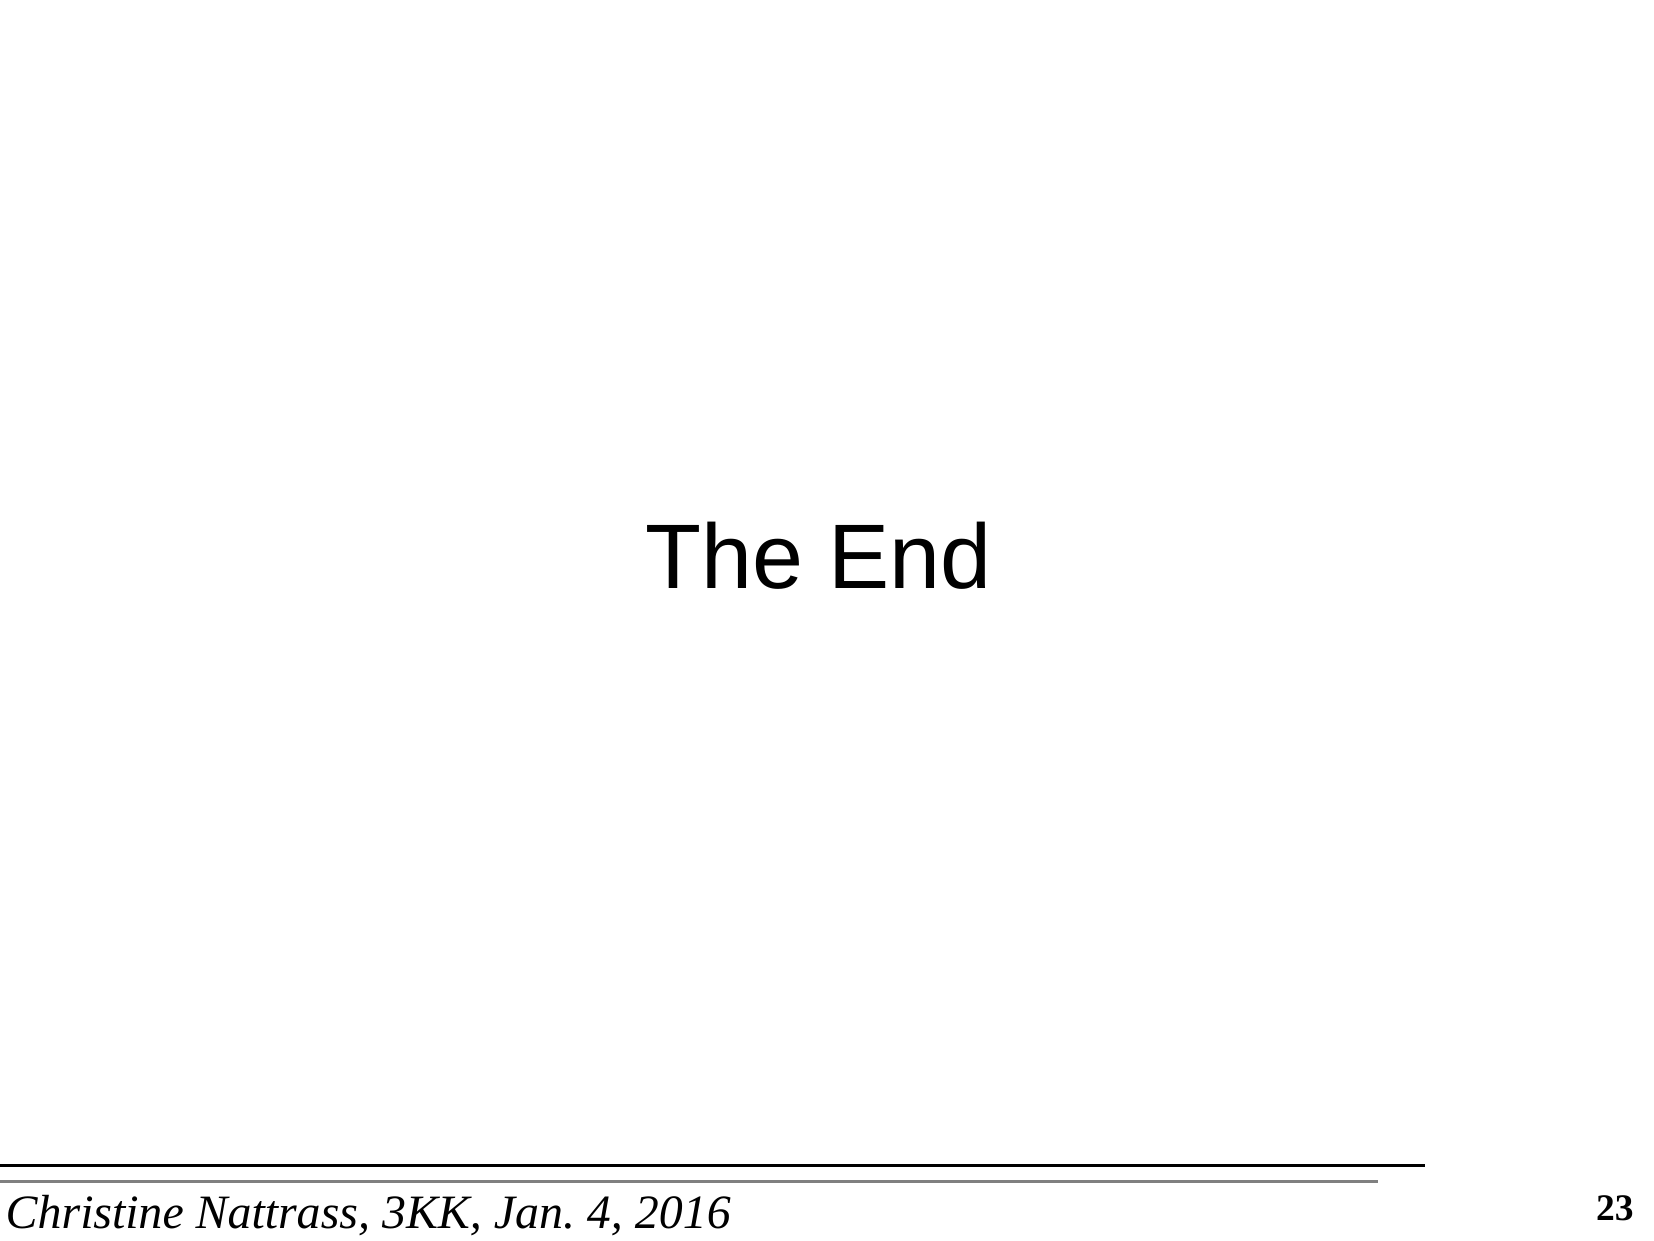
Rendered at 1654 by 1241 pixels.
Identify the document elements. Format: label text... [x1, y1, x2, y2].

title The End [75, 452, 1564, 661]
